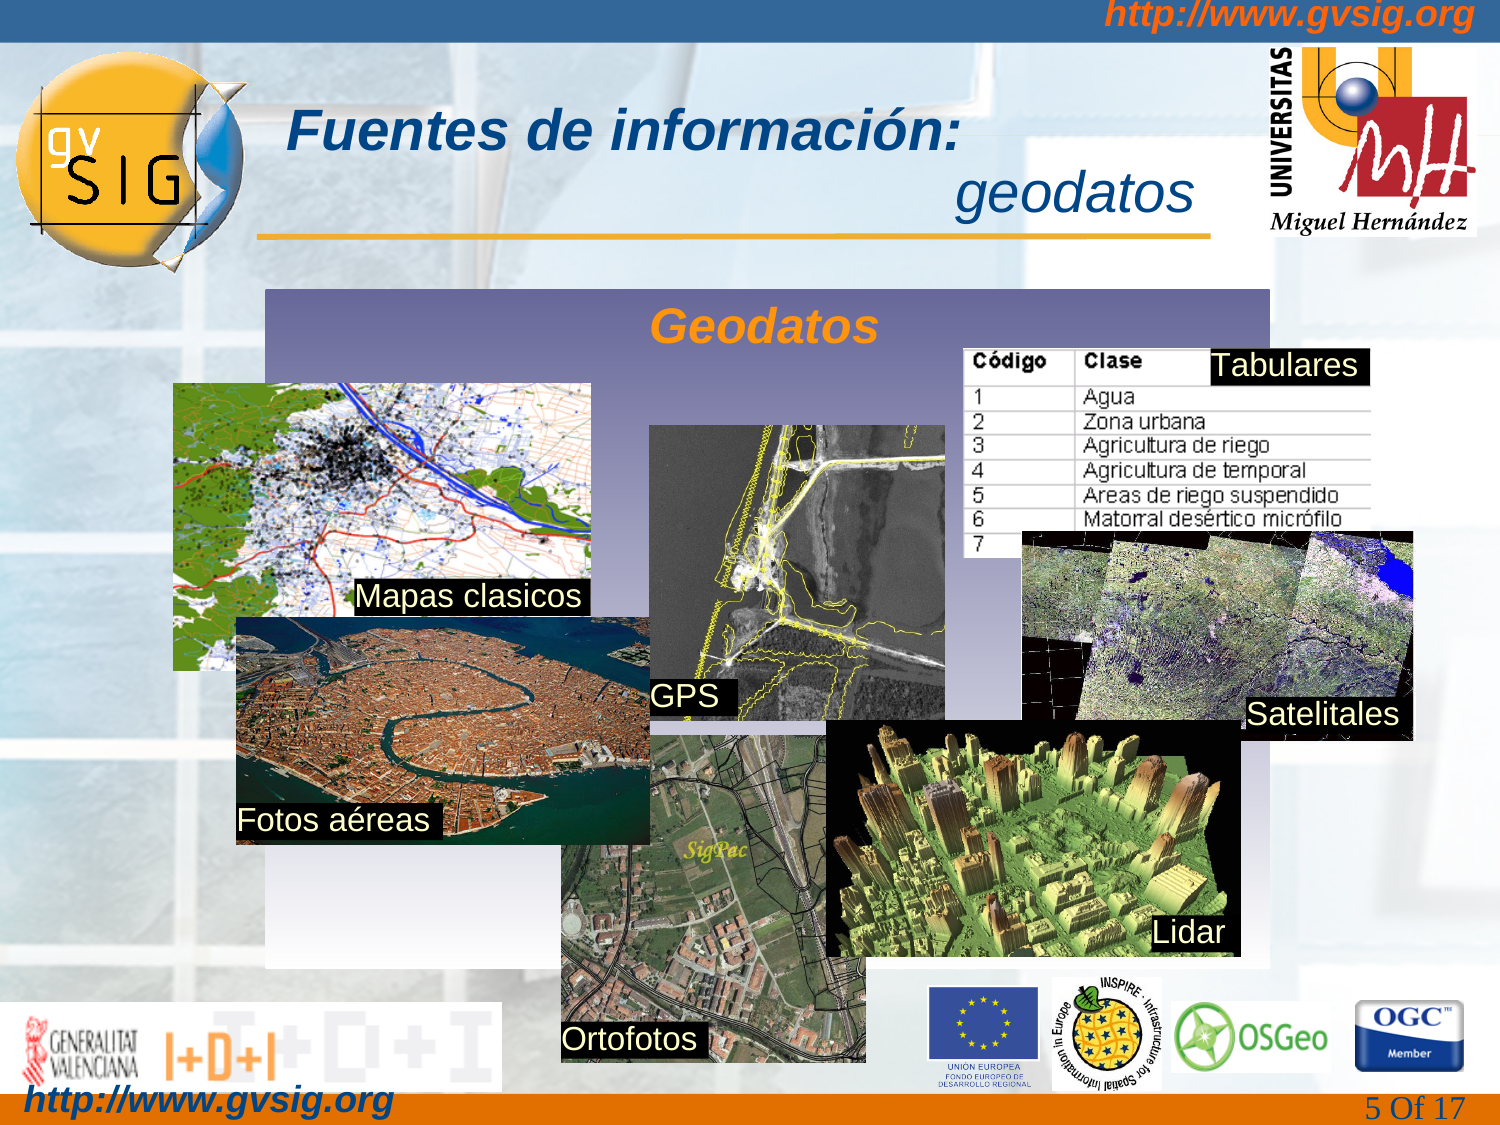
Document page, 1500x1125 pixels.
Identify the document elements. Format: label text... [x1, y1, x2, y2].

picture [173, 348, 1416, 1063]
text_box [265, 845, 561, 969]
text_box Lidar [1151, 915, 1241, 953]
text_box [650, 721, 826, 735]
text_box GPS [650, 679, 739, 717]
text_box Fuentes de información: geodatos [271, 92, 1211, 236]
picture [1355, 1000, 1464, 1072]
picture [927, 985, 1040, 1087]
text_box [866, 741, 1270, 969]
text_box Ortofotos [561, 1021, 709, 1059]
text_box Mapas clasicos [354, 578, 591, 616]
text_box [265, 289, 1270, 720]
text_box Satelitales [1246, 696, 1412, 734]
picture [1269, 47, 1477, 237]
text_box Geodatos [631, 301, 898, 357]
text_box Fotos aéreas [236, 803, 443, 841]
picture [0, 1002, 502, 1094]
picture [1052, 977, 1162, 1091]
text_box Tabulares [1210, 348, 1371, 386]
picture [1171, 1001, 1331, 1073]
picture [11, 49, 249, 276]
